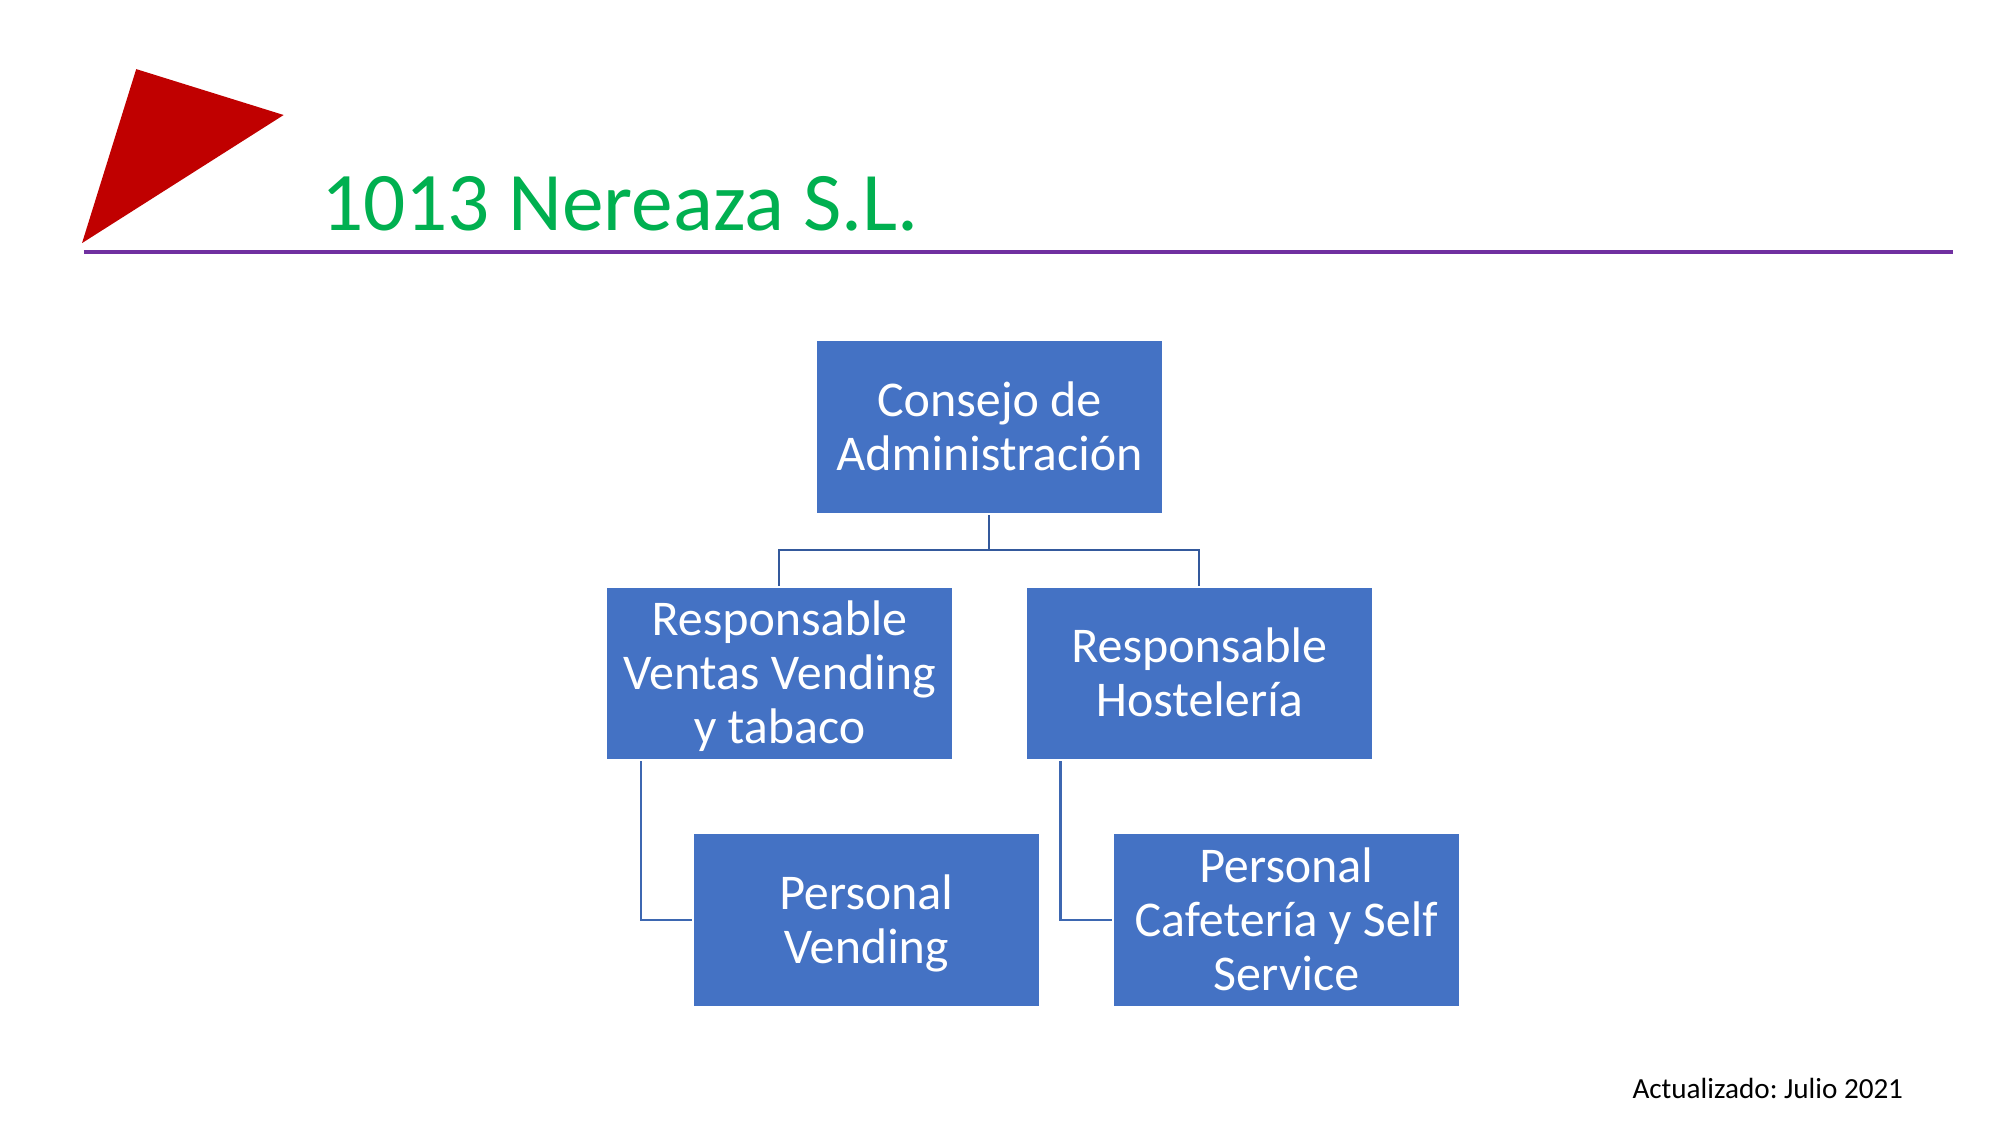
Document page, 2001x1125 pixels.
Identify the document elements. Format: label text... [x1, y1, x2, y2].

text_box Actualizado: Julio 2021 [1617, 1061, 1923, 1113]
text_box Personal Cafetería y Self Service [1112, 833, 1460, 1007]
text_box Responsable Hostelería [1025, 586, 1373, 761]
text_box [83, 70, 282, 241]
text_box Personal Vending [692, 833, 1040, 1007]
text_box Consejo de Administración [815, 340, 1163, 515]
text_box Responsable Ventas Vending y tabaco [605, 586, 954, 761]
text_box 1013 Nereaza S.L. [306, 139, 941, 256]
